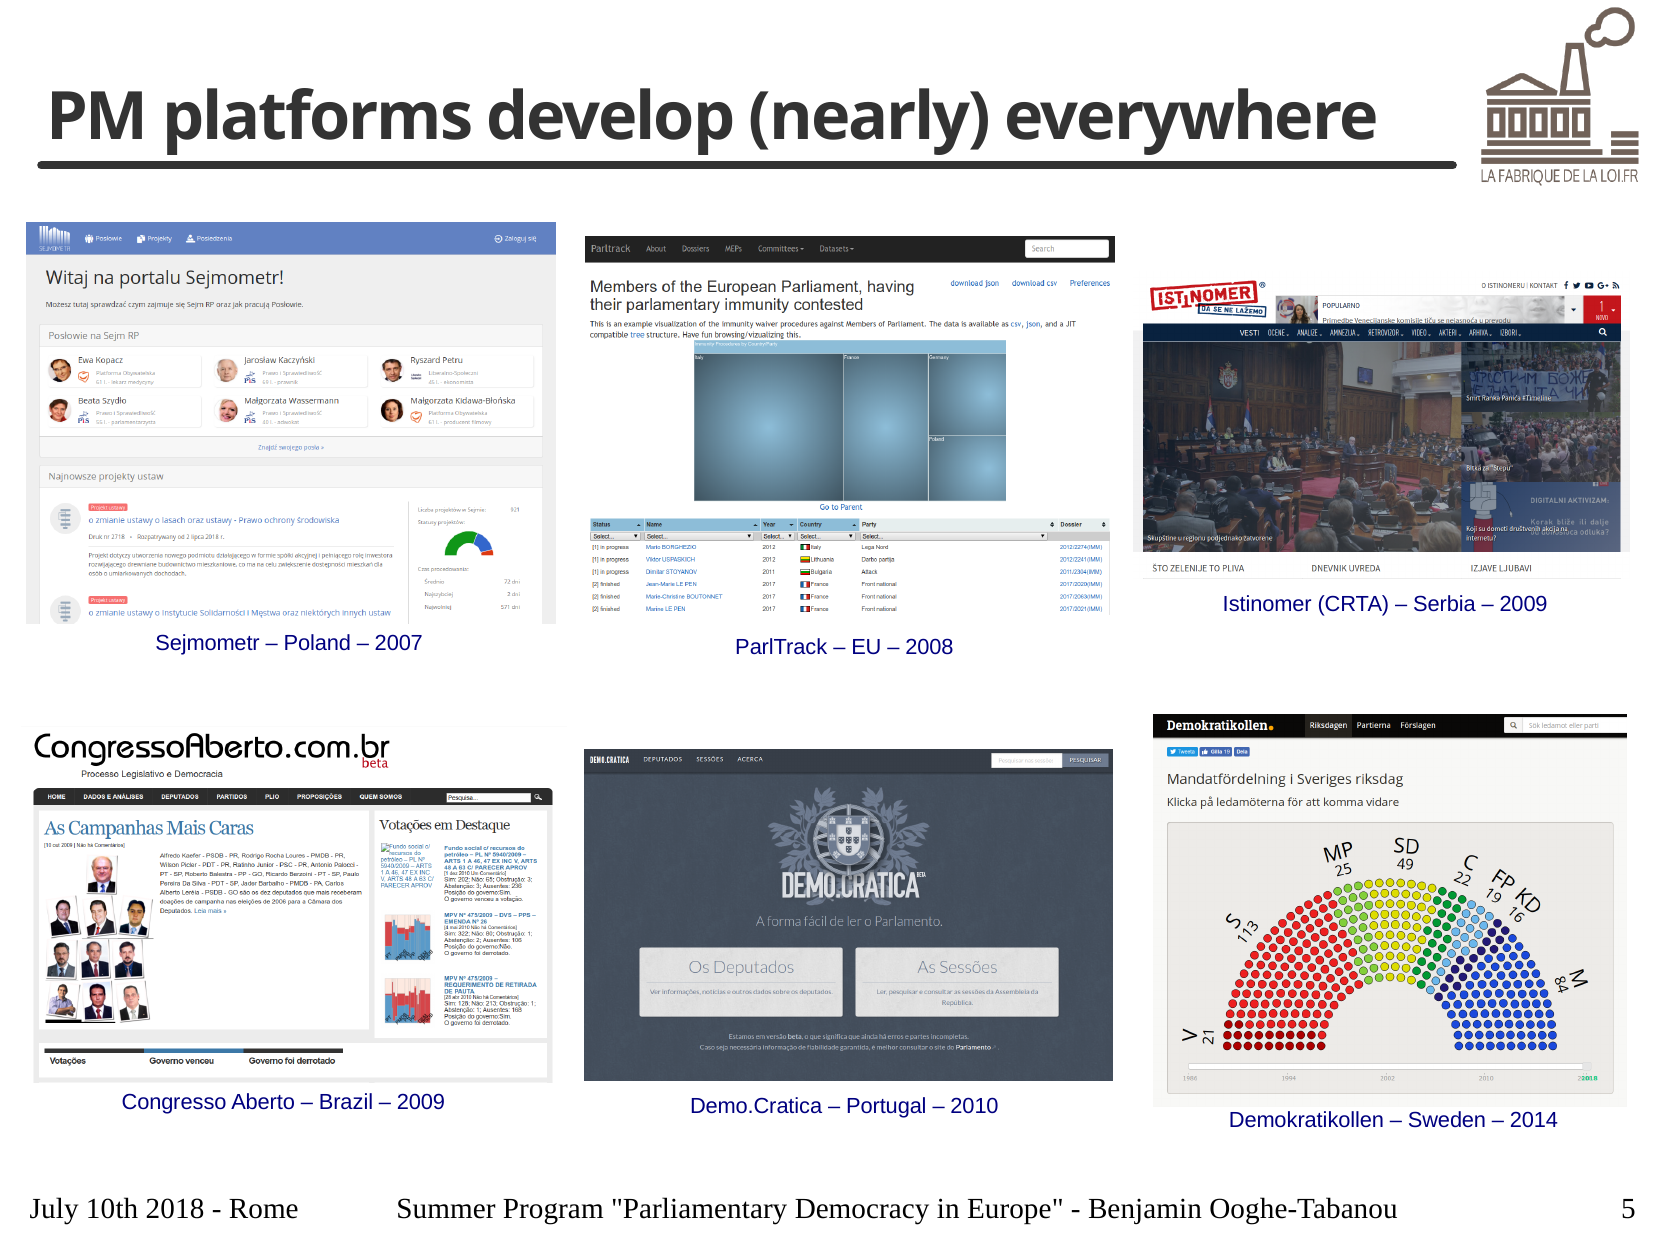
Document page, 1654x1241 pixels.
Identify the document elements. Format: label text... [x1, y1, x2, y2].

text_box Istinomer (CRTA) – Serbia – 2009 [1151, 584, 1619, 624]
picture [26, 222, 556, 624]
text_box Congresso Aberto – Brazil – 2009 [23, 1083, 544, 1123]
picture [584, 749, 1113, 1081]
picture [1464, 0, 1654, 189]
picture [585, 236, 1115, 615]
text_box ParlTrack – EU – 2008 [584, 627, 1105, 668]
title PM platforms develop (nearly) everywhere [29, 37, 1518, 189]
text_box Demo.Cratica – Portugal – 2010 [584, 1086, 1105, 1126]
picture [1153, 714, 1627, 1107]
picture [21, 726, 567, 1083]
text_box Demokratikollen – Sweden – 2014 [1175, 1107, 1613, 1140]
picture [1133, 271, 1630, 579]
text_box Sejmometr – Poland – 2007 [35, 624, 544, 663]
